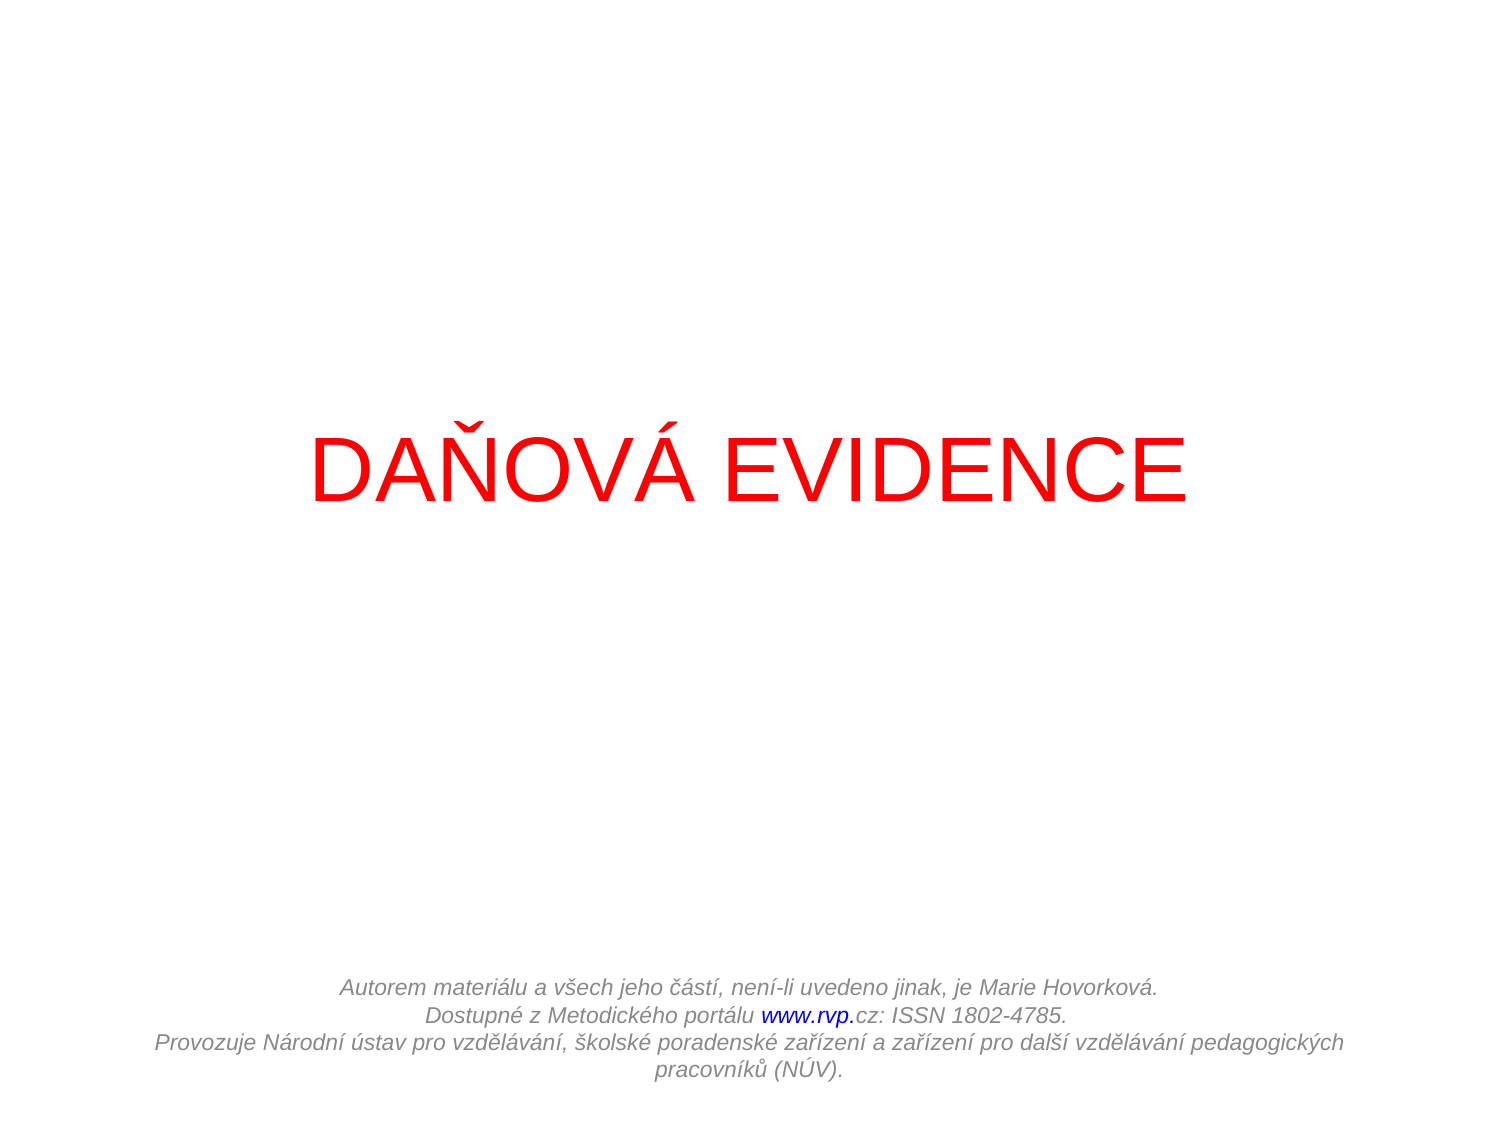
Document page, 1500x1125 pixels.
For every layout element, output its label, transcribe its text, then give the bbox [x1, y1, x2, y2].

title DAŇOVÁ EVIDENCE [112, 349, 1388, 591]
text_box Autorem materiálu a všech jeho částí, není-li uvedeno jinak, je Marie Hovorková. Dostupné z Metodického portálu www.rvp.cz: ISSN 1802-4785. Provozuje Národní ústav pro vzdělávání, školské poradenské zařízení a zařízení pro další vzdělávání pedagogických pracovníků (NÚV). [135, 1011, 1365, 1072]
